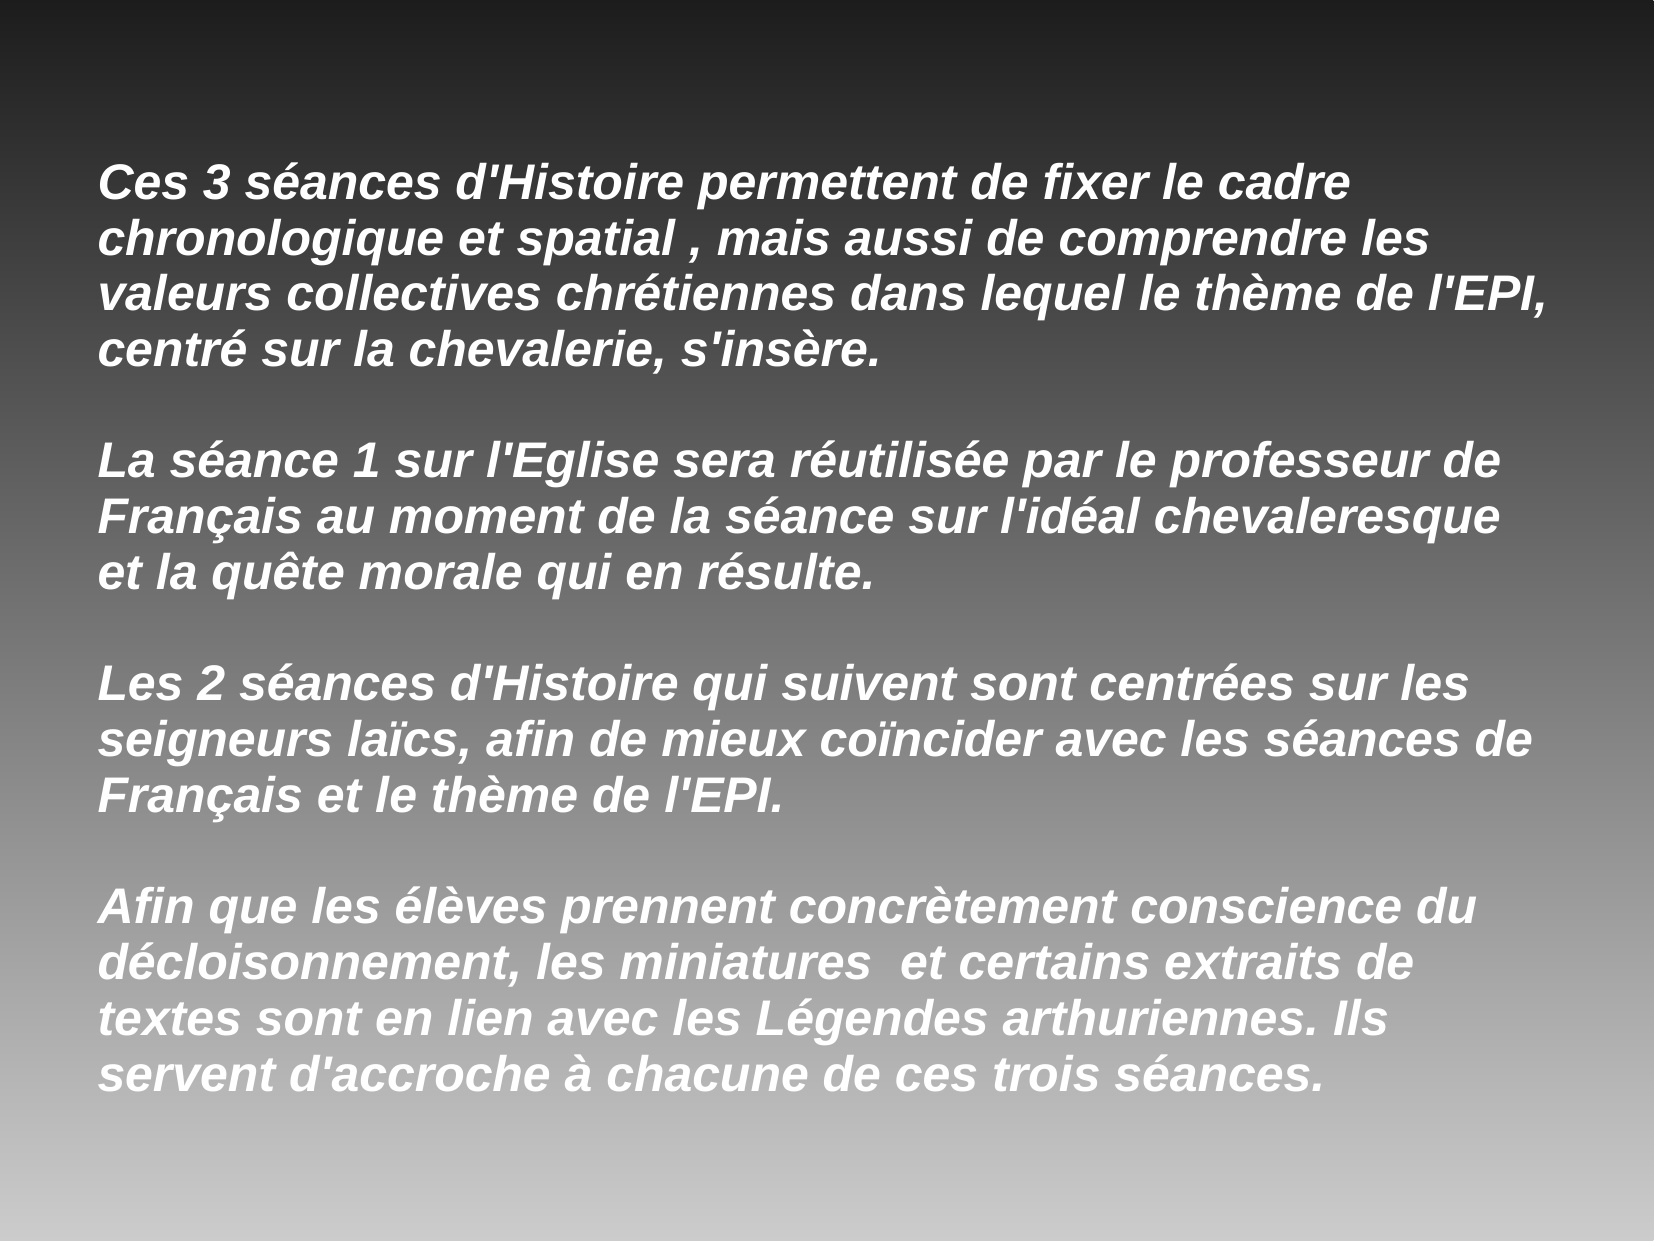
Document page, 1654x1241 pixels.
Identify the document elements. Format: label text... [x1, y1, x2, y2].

text_box Ces 3 séances d'Histoire permettent de fixer le cadre chronologique et spatial , mais aussi de comprendre les valeurs collectives chrétiennes dans lequel le thème de l'EPI, centré sur la chevalerie, s'insère. La séance 1 sur l'Eglise sera réutilisée par le professeur de Français au moment de la séance sur l'idéal chevaleresque et la quête morale qui en résulte. Les 2 séances d'Histoire qui suivent sont centrées sur les seigneurs laïcs, afin de mieux coïncider avec les séances de Français et le thème de l'EPI. Afin que les élèves prennent concrètement conscience du décloisonnement, les miniatures et certains extraits de textes sont en lien avec les Légendes arthuriennes. Ils servent d'accroche à chacune de ces trois séances. [82, 62, 1571, 1130]
